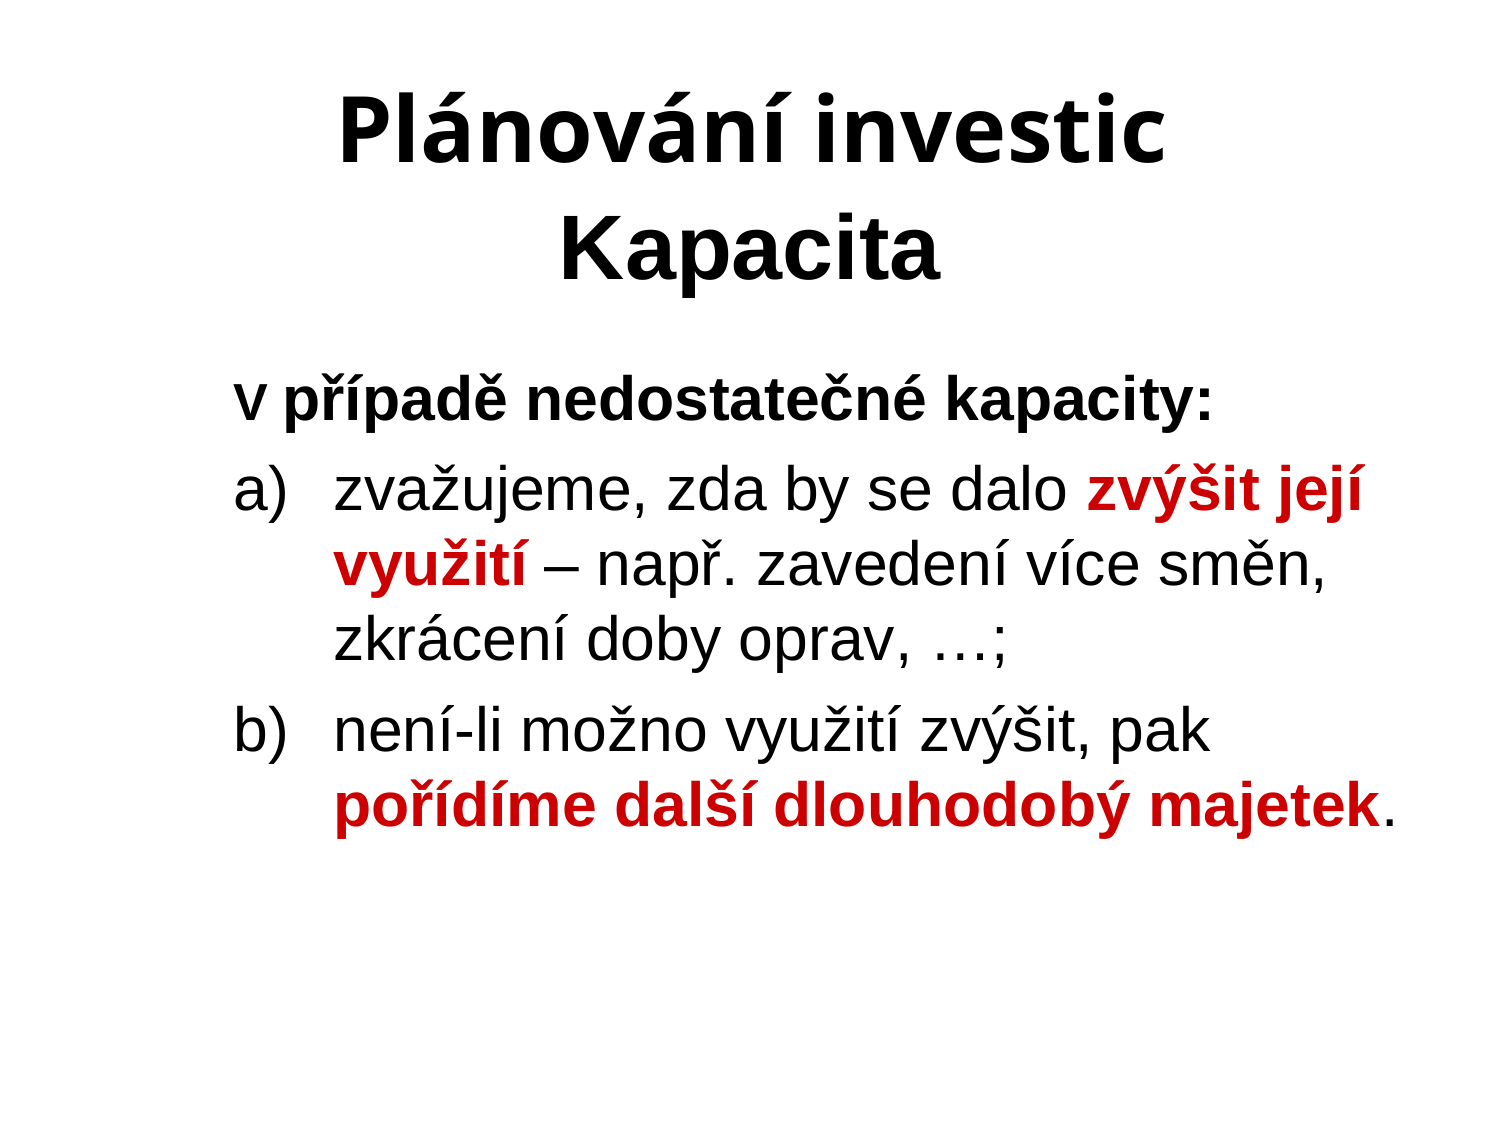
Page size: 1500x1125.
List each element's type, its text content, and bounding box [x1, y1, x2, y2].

text_box Plánování investic [76, 66, 1427, 185]
title Kapacita [75, 148, 1426, 337]
text_box V případě nedostatečné kapacity: zvažujeme, zda by se dalo zvýšit její využití – např. zavedení více směn, zkrácení doby oprav, …; není-li možno využití zvýšit, pak pořídíme další dlouhodobý majetek. [218, 350, 1447, 882]
